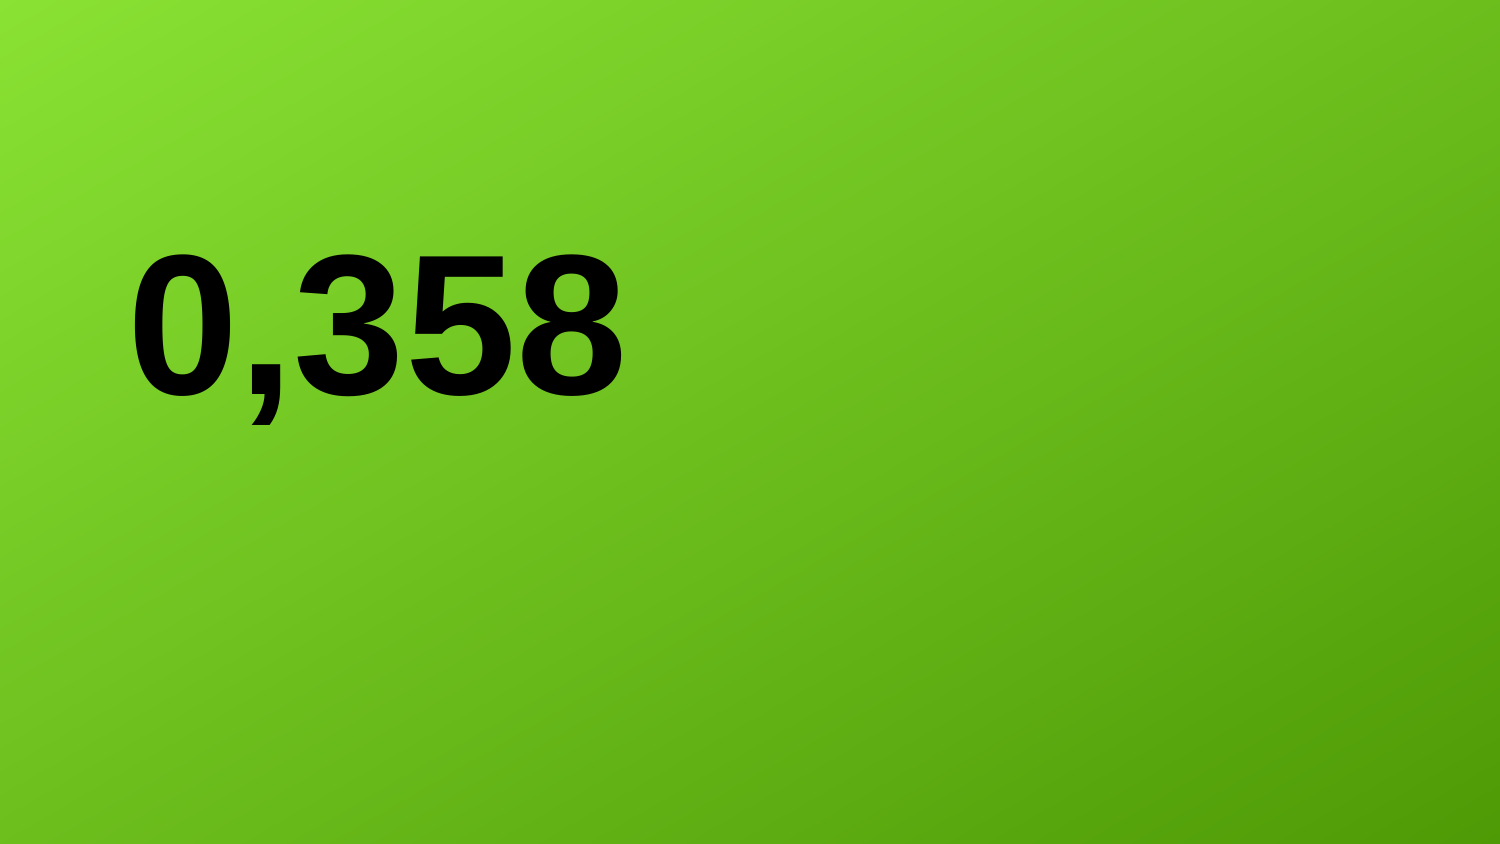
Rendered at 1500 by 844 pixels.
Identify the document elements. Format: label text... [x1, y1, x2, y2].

text_box 0,358 [554, 274, 589, 312]
text_box 0,358 [551, 331, 593, 377]
text_box 0,358 [112, 259, 1388, 450]
text_box 0,358 [162, 276, 202, 374]
